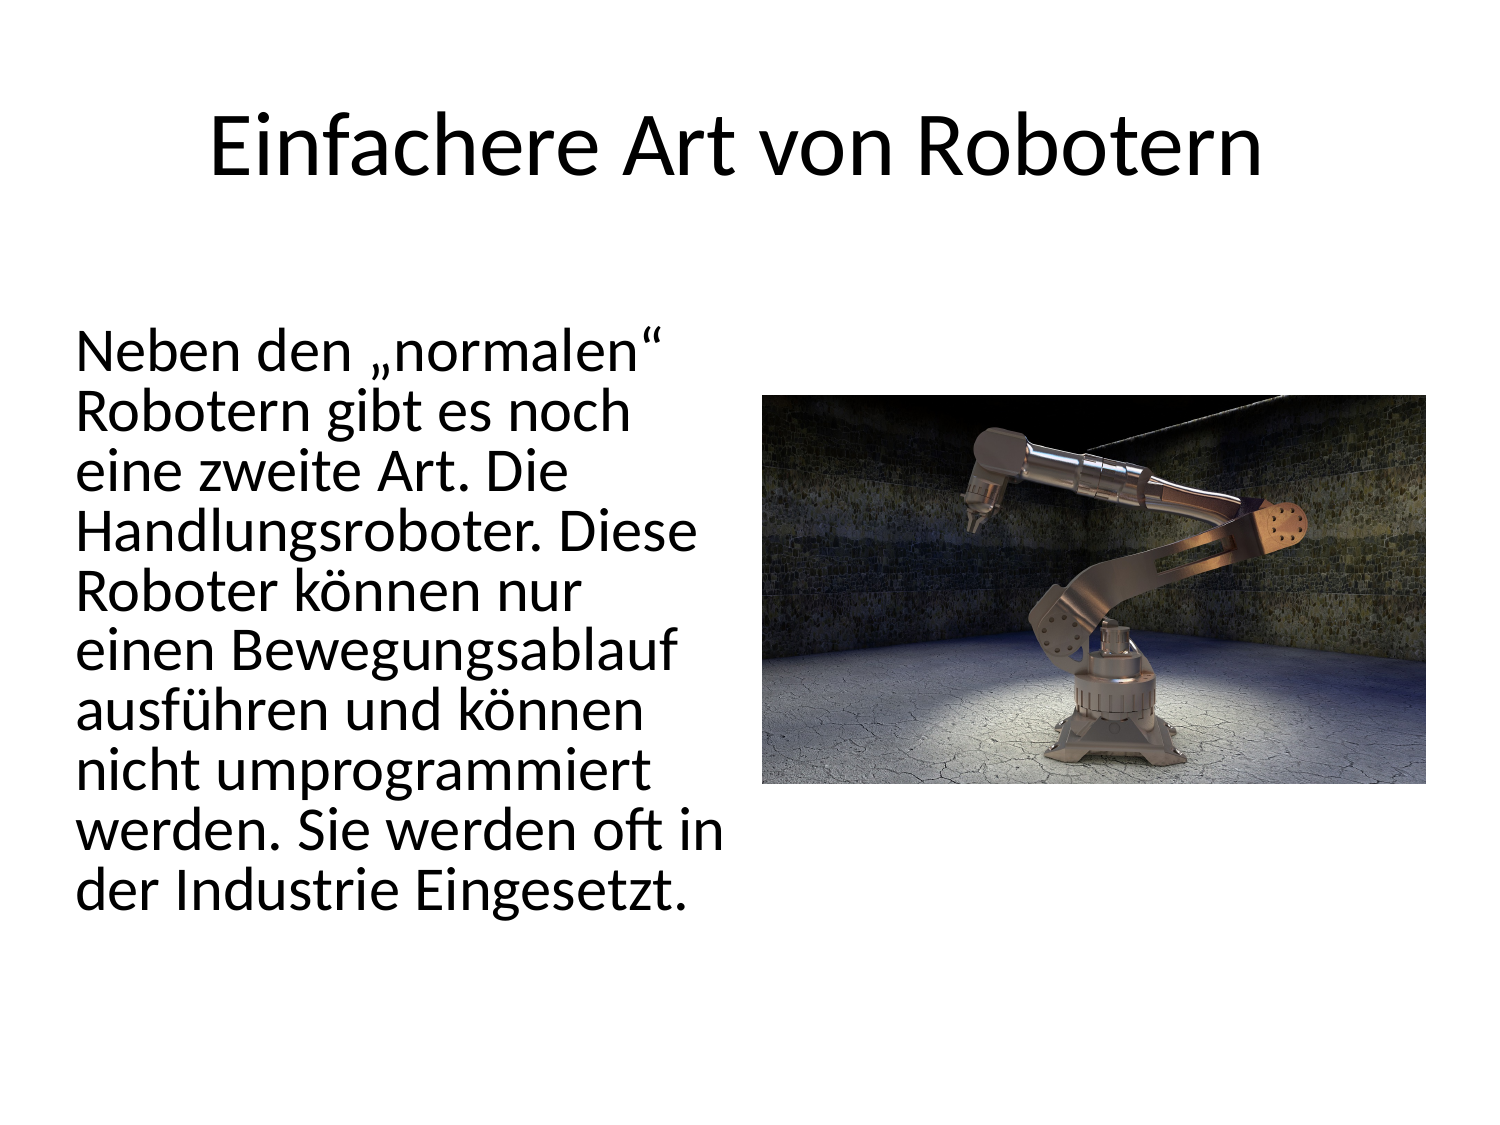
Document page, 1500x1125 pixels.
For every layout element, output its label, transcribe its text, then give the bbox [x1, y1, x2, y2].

list Neben den „normalen“ Robotern gibt es noch eine zweite Art. Die Handlungsroboter. Diese Roboter können nur einen Bewegungsablauf ausführen und können nicht umprogrammiert werden. Sie werden oft in der Industrie Eingesetzt. [75, 323, 738, 976]
title Einfachere Art von Robotern [100, 45, 1375, 233]
picture [762, 395, 1426, 784]
